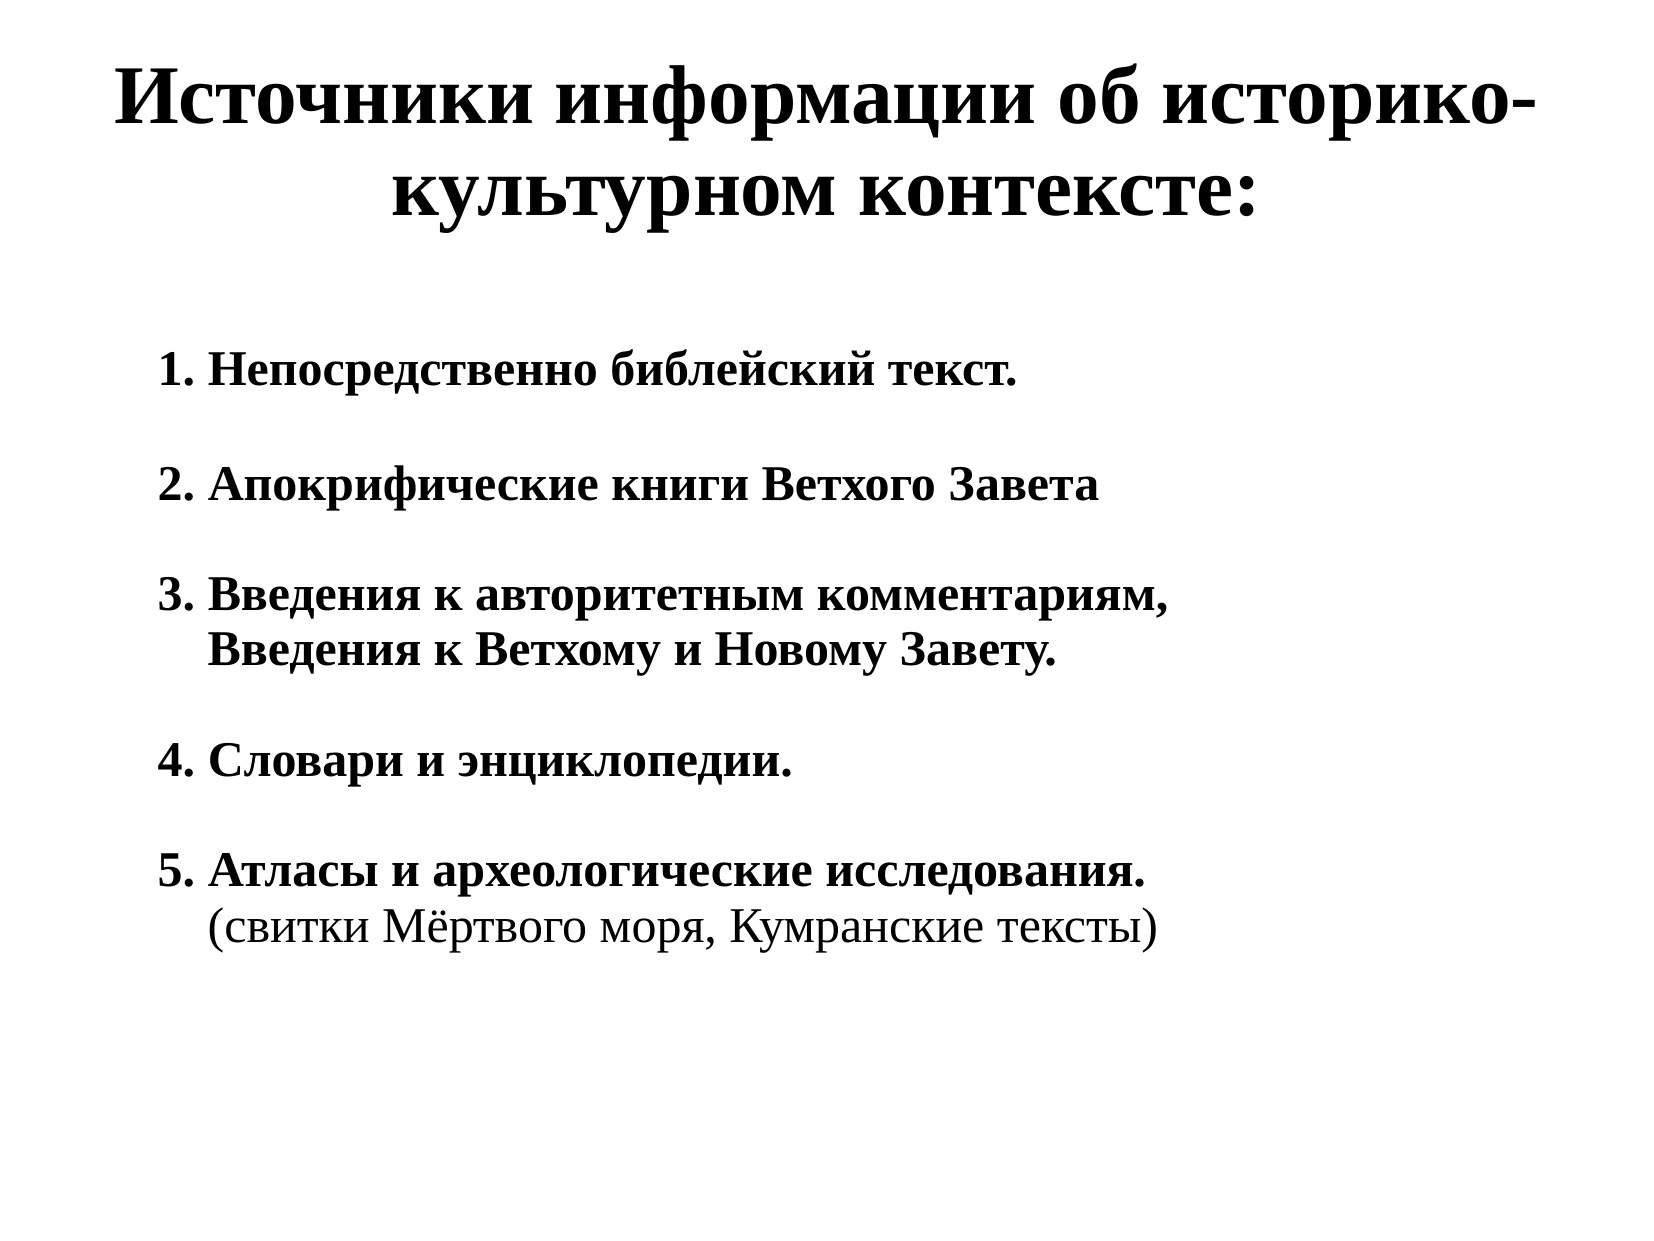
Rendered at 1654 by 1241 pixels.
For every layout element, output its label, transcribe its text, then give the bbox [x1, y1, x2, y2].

subtitle Источники информации об историко-культурном контексте: 1. Непосредственно библейский текст. 2. Апокрифические книги Ветхого Завета 3. Введения к авторитетным комментариям, Введения к Ветхому и Новому Завету. 4. Словари и энциклопедии. 5. Атласы и археологические исследования. (свитки Мёртвого моря, Кумранские тексты) [82, 49, 1571, 1109]
